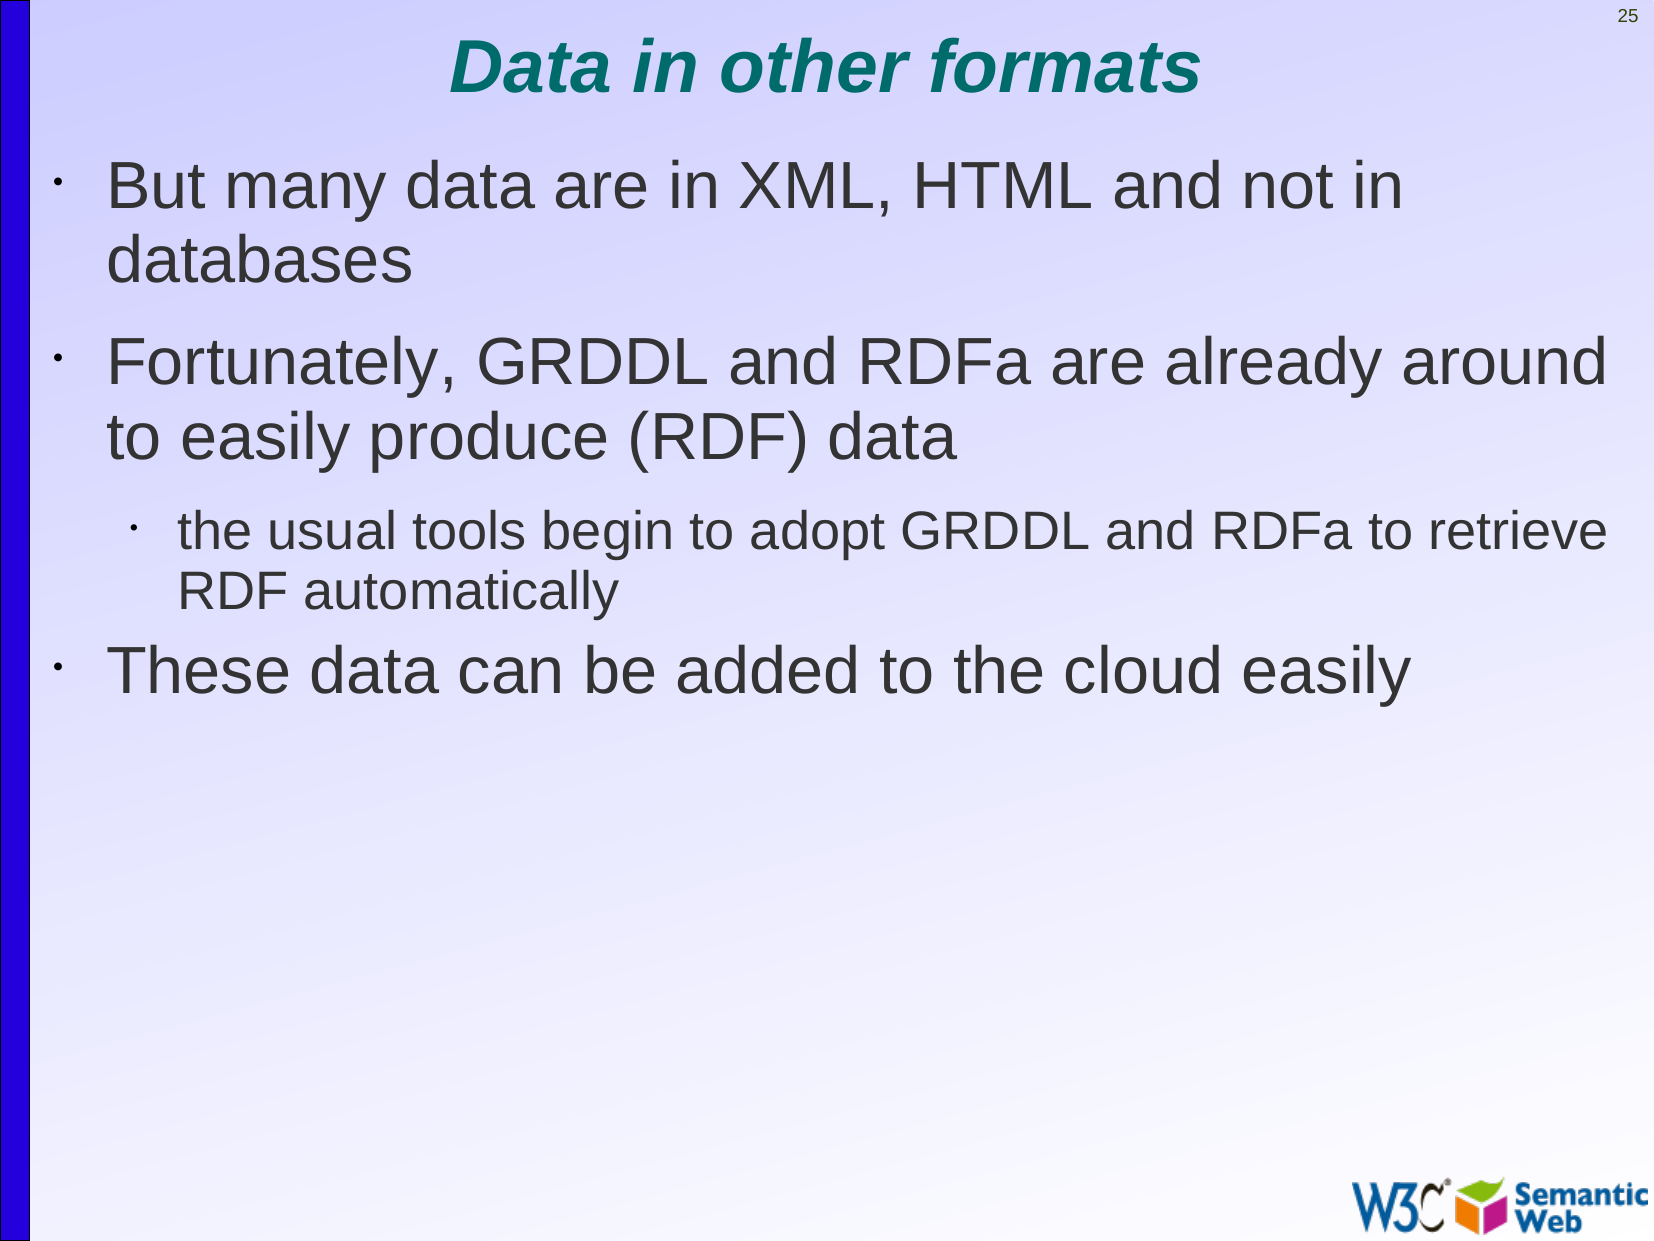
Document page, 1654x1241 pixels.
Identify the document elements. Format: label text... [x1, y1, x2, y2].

picture [1352, 1175, 1648, 1235]
title Data in other formats [0, 5, 1654, 125]
list But many data are in XML, HTML and not in databases Fortunately, GRDDL and RDFa are already around to easily produce (RDF) data the usual tools begin to adopt GRDDL and RDFa to retrieve RDF automatically These data can be added to the cloud easily [35, 147, 1618, 1119]
